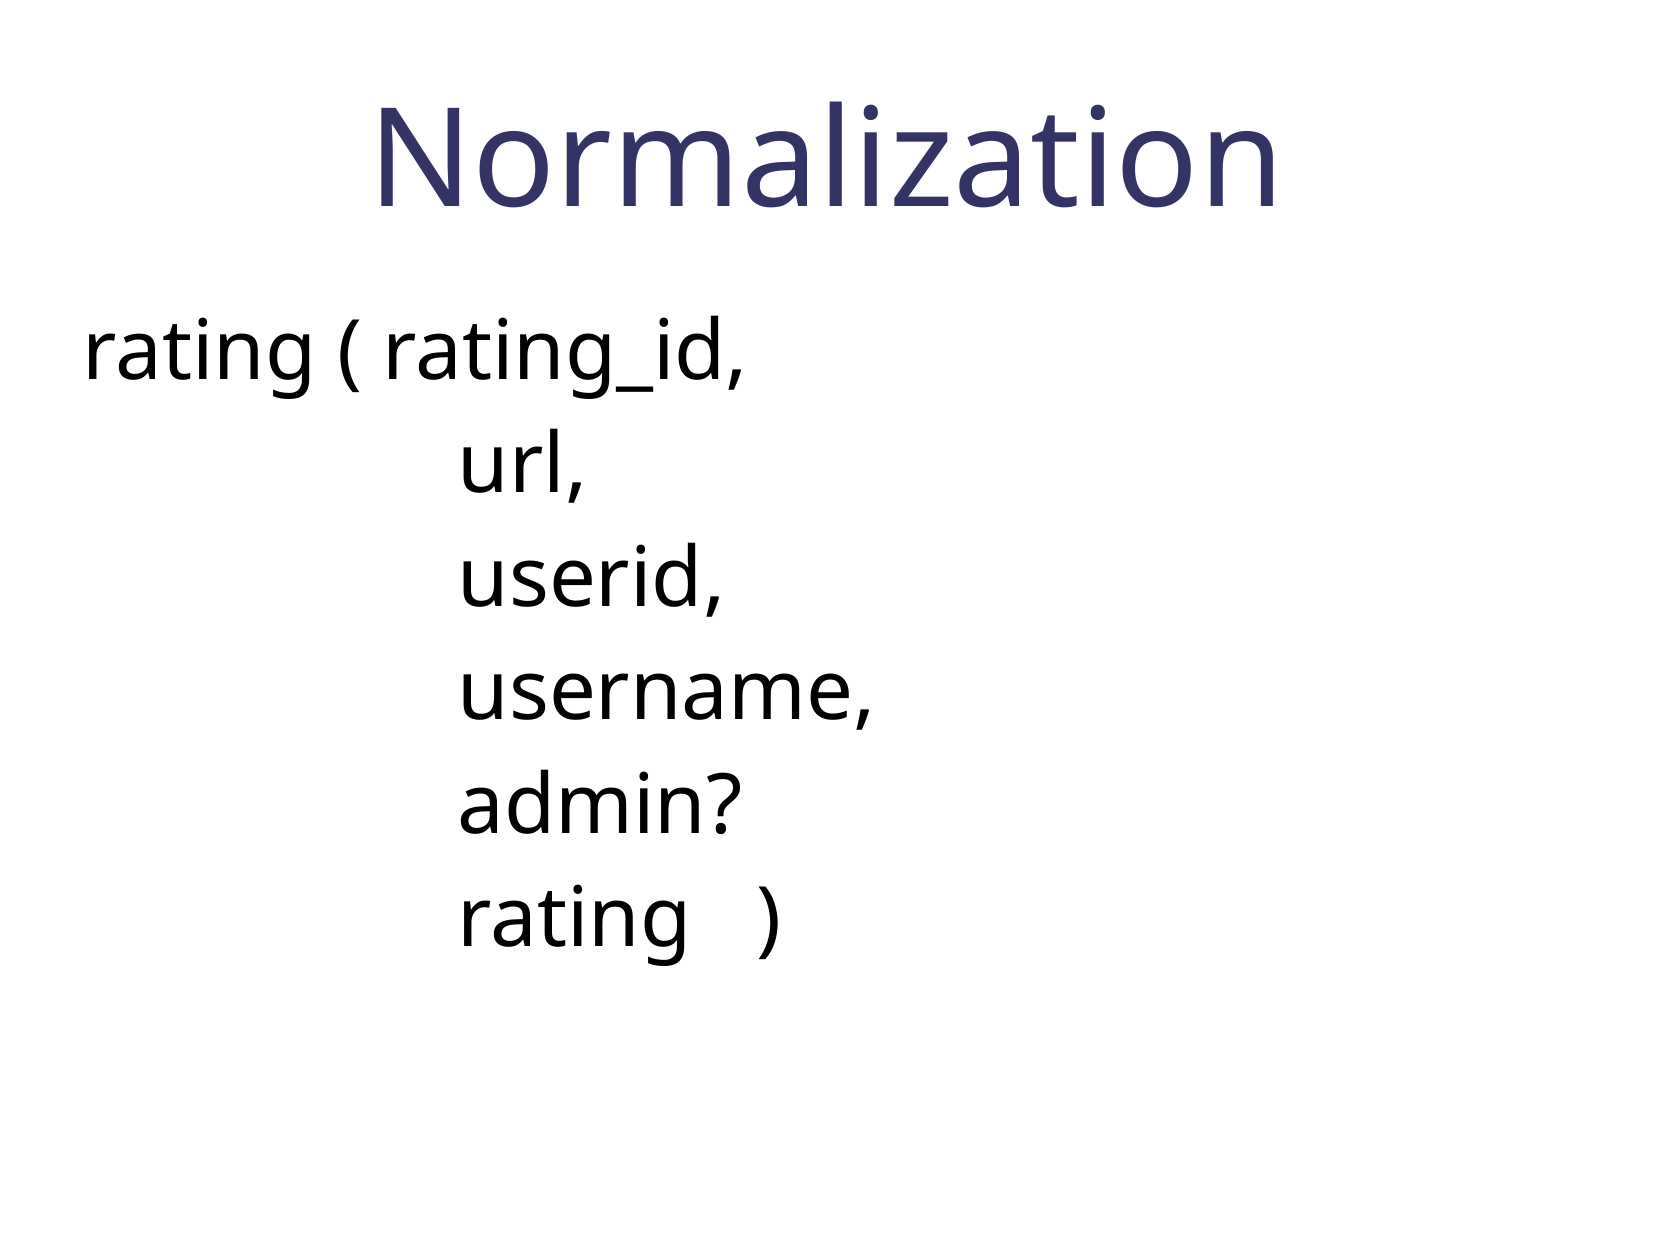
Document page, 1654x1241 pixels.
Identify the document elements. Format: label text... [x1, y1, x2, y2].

title Normalization [82, 56, 1571, 250]
subtitle rating ( rating_id, url, userid, username, admin? rating ) [82, 290, 1571, 1094]
